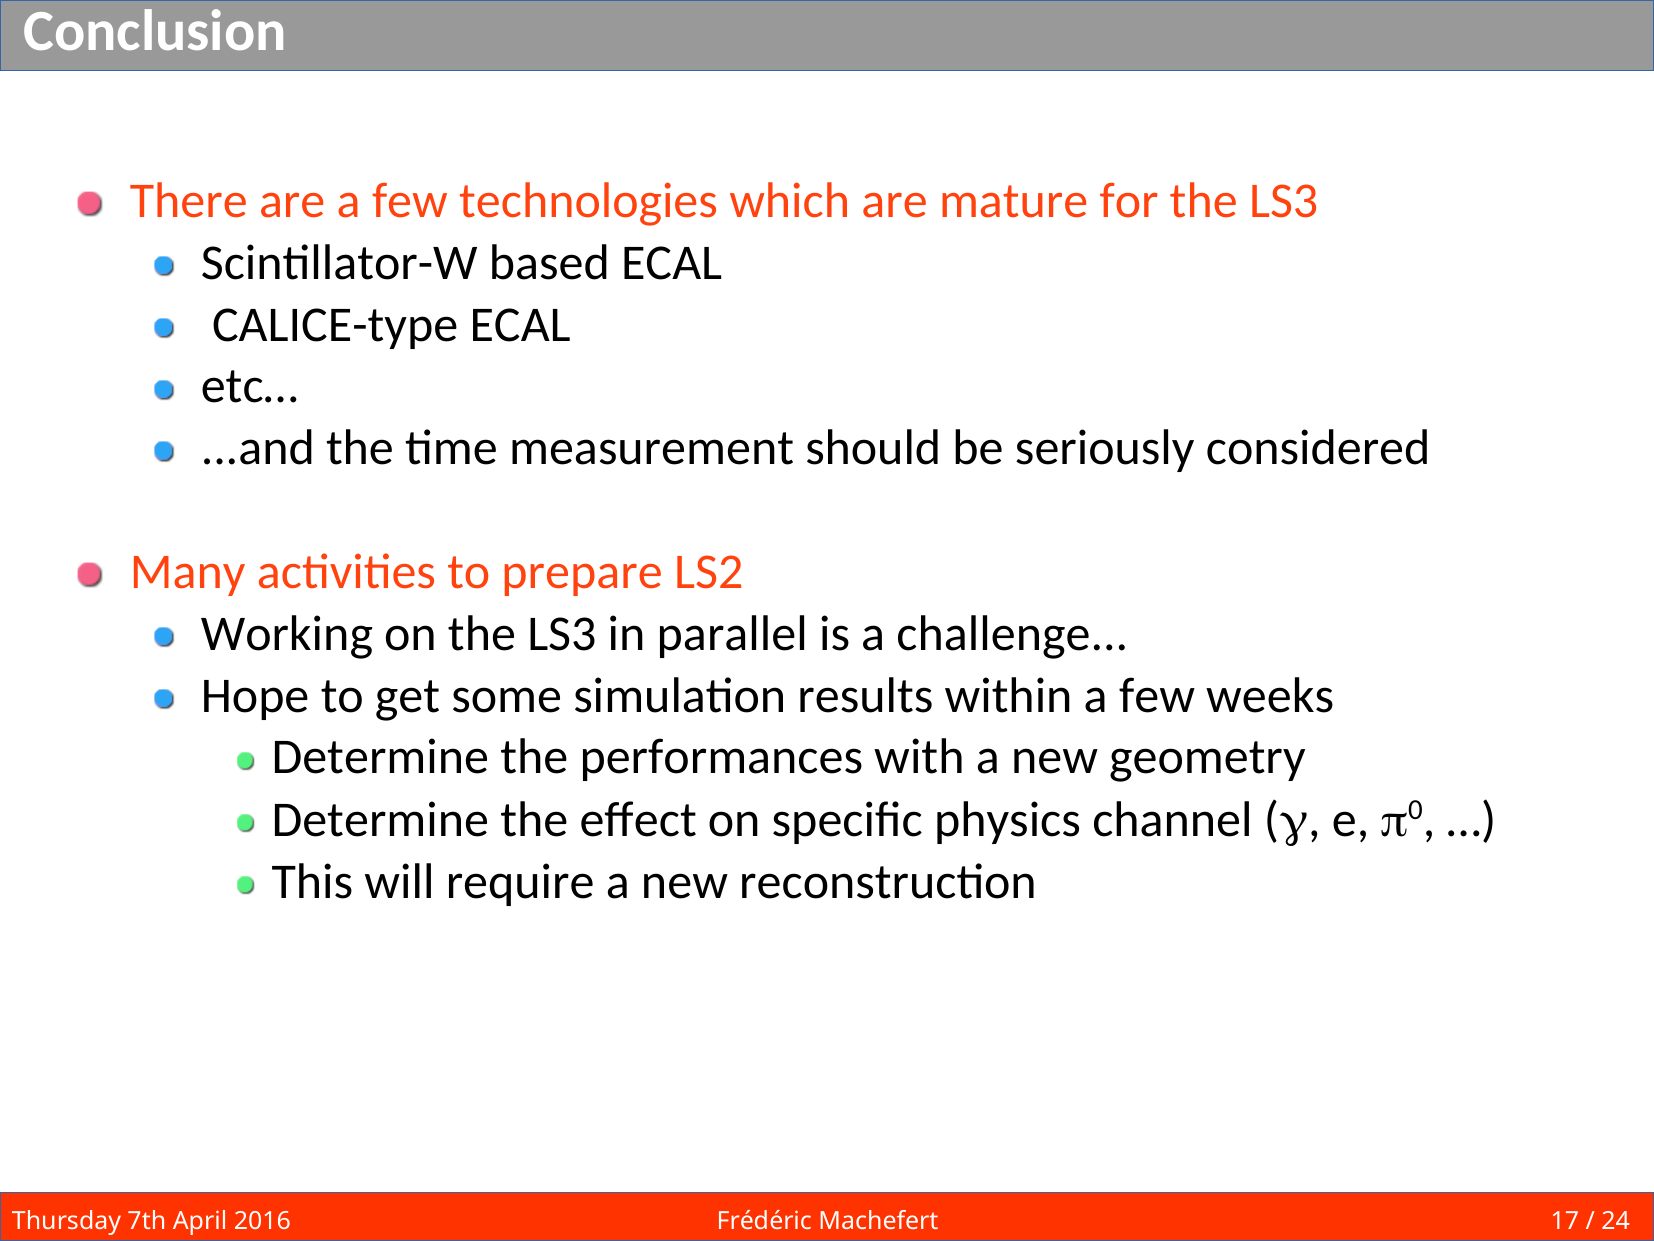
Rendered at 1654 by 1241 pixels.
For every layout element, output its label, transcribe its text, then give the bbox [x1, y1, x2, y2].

list There are a few technologies which are mature for the LS3 Scintillator-W based ECAL CALICE-type ECAL etc… ...and the time measurement should be seriously considered Many activities to prepare LS2 Working on the LS3 in parallel is a challenge... Hope to get some simulation results within a few weeks Determine the performances with a new geometry Determine the effect on specific physics channel (g, e, p0, …) This will require a new reconstruction [59, 118, 1595, 1171]
title Conclusion [23, 0, 1630, 71]
